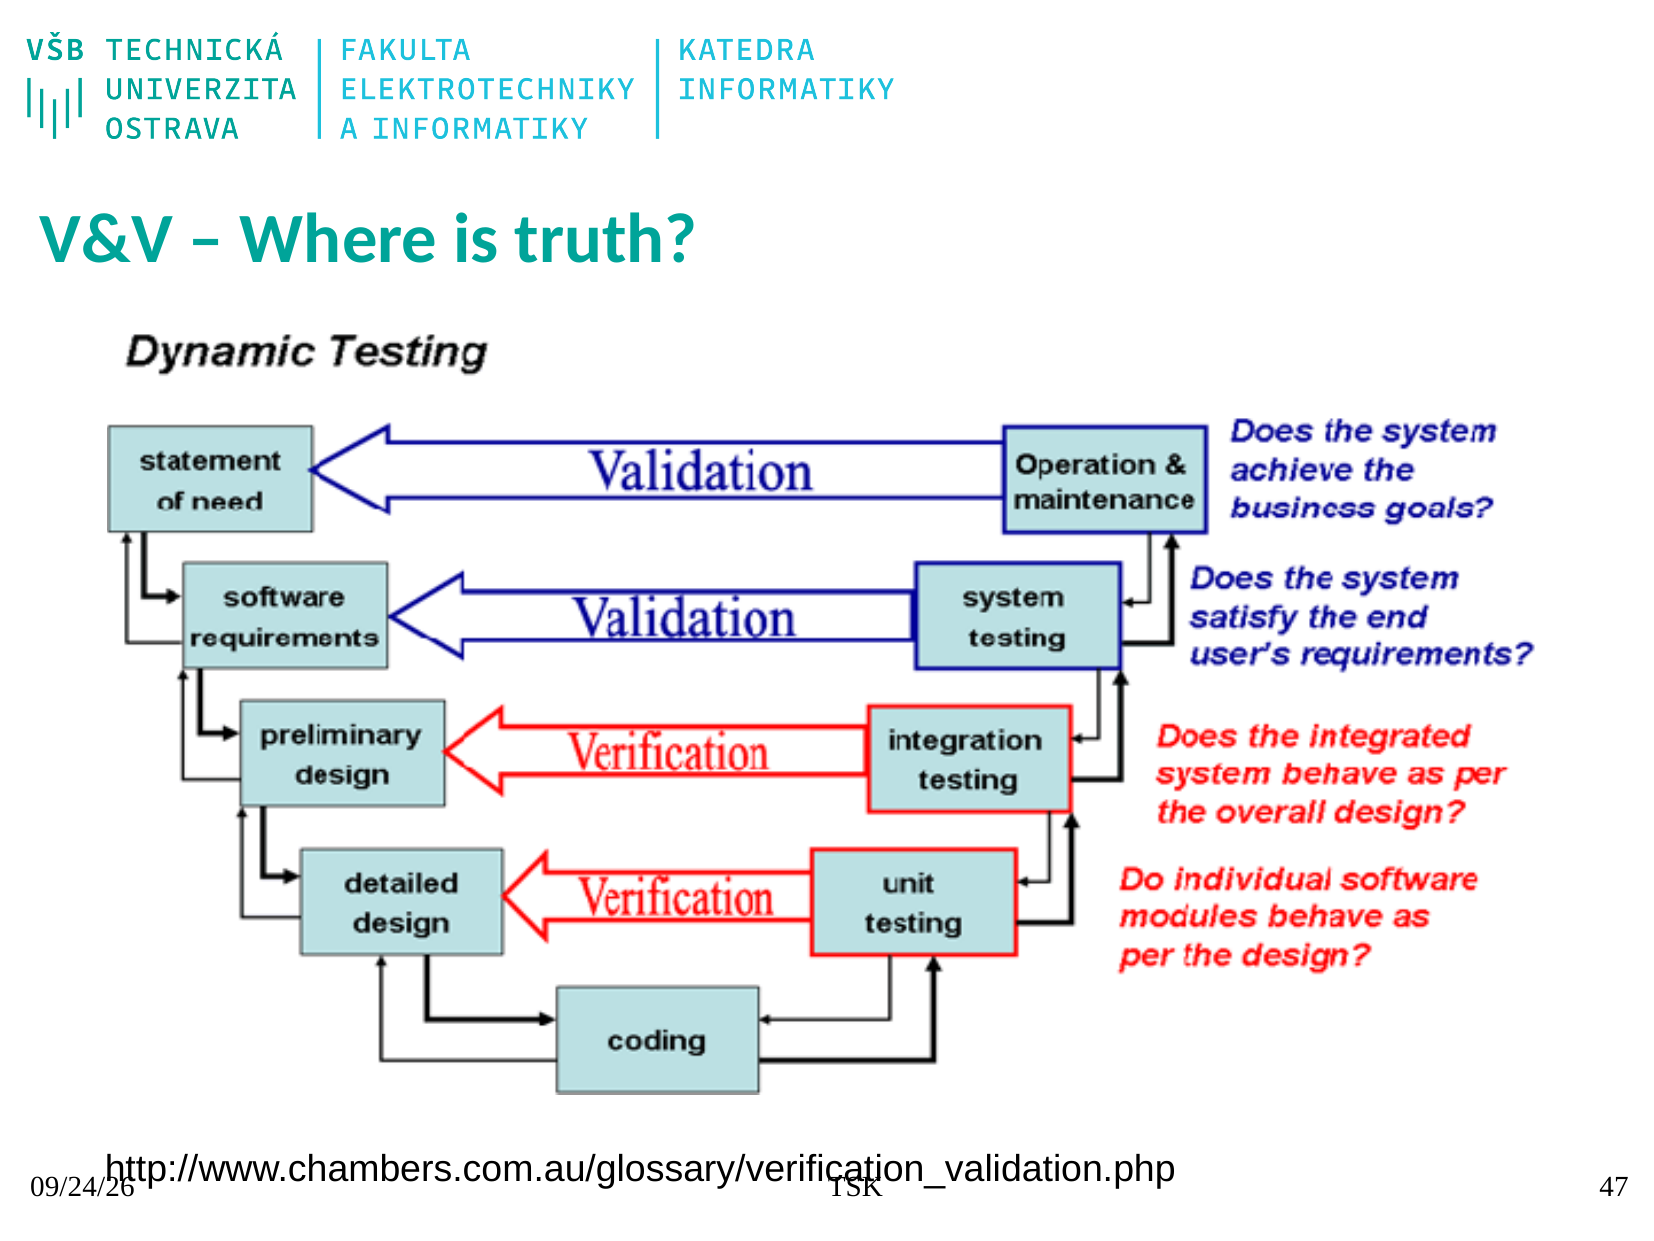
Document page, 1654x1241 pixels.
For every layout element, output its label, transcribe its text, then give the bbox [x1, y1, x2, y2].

title V&V – Where is truth? [24, 169, 1629, 300]
picture [107, 318, 1551, 1096]
text_box http://www.chambers.com.au/glossary/verification_validation.php [90, 1140, 1191, 1197]
picture [26, 31, 894, 139]
